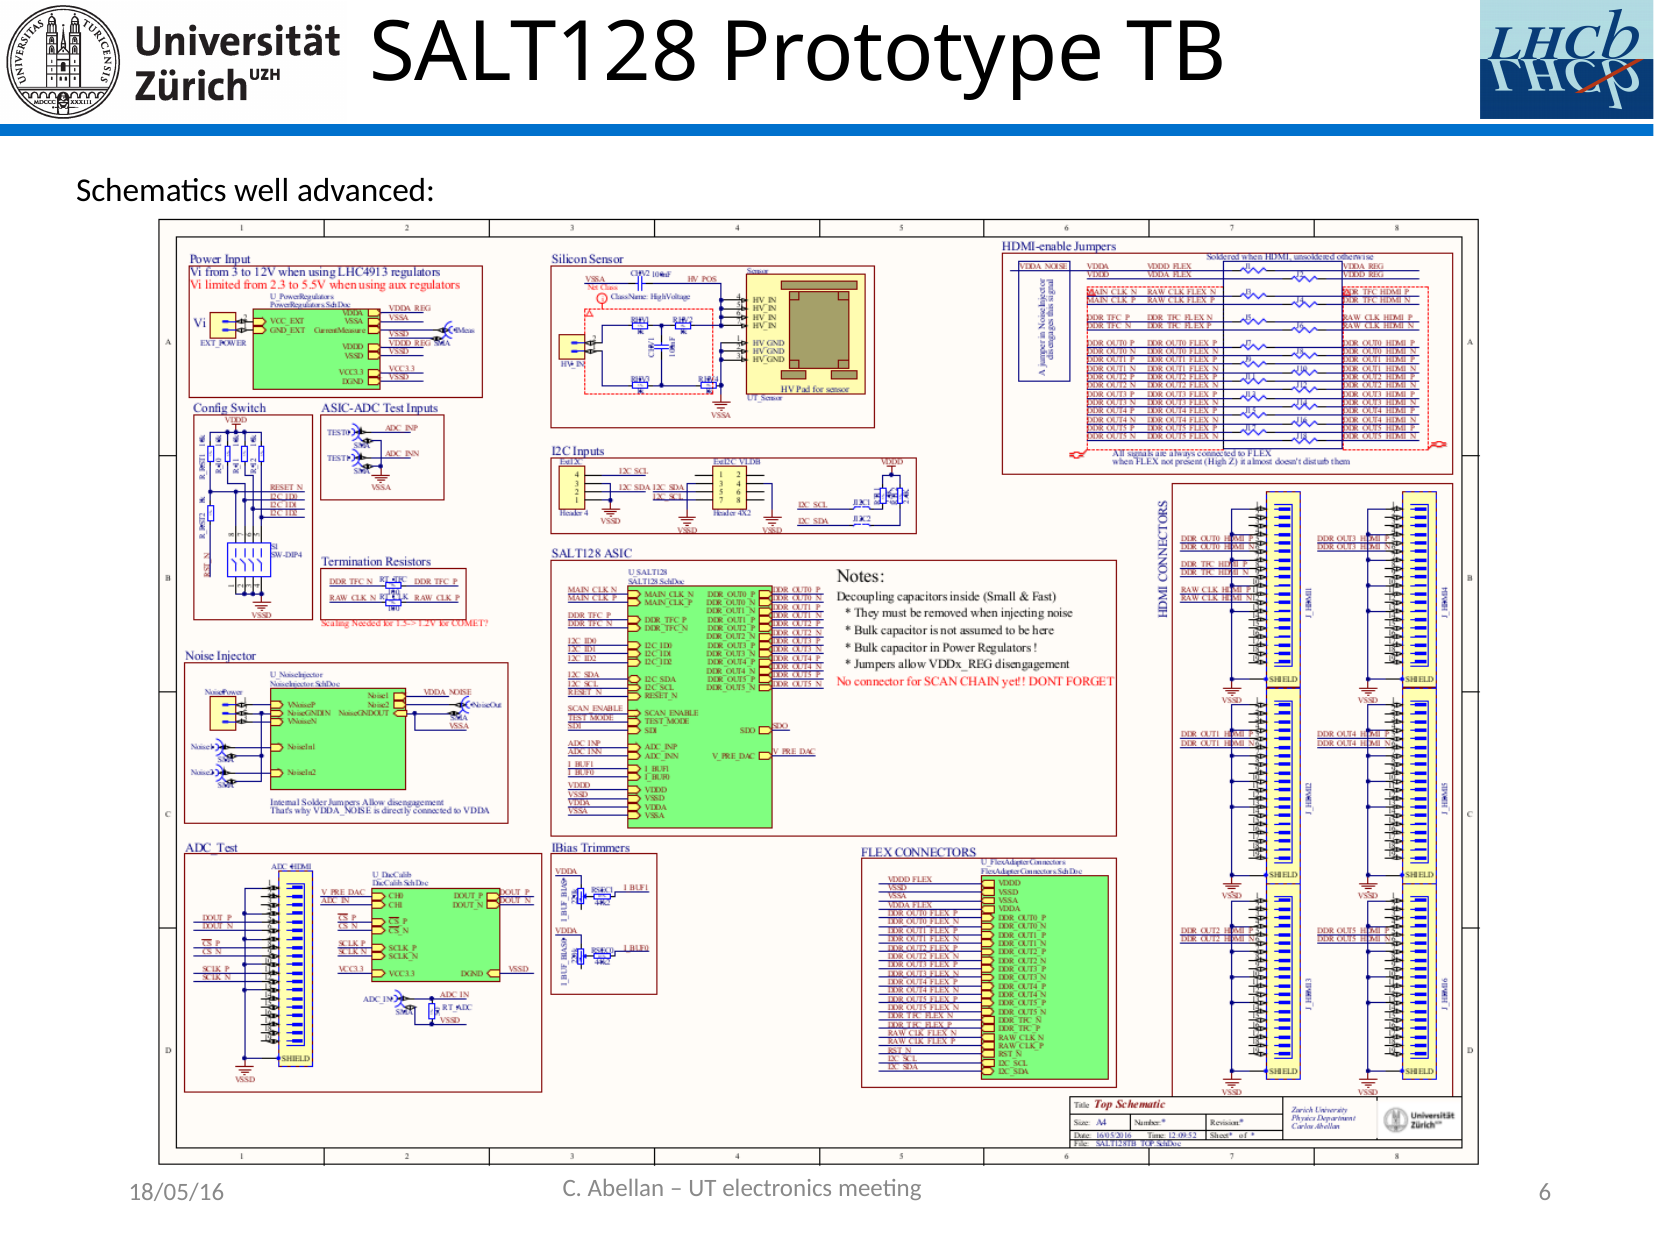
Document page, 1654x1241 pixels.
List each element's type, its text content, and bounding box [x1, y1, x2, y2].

picture [141, 212, 1501, 1173]
picture [0, 1, 347, 124]
list Schematics well advanced: [23, 165, 1607, 1170]
picture [1480, 0, 1654, 119]
title SALT128 Prototype TB [354, 1, 1477, 107]
